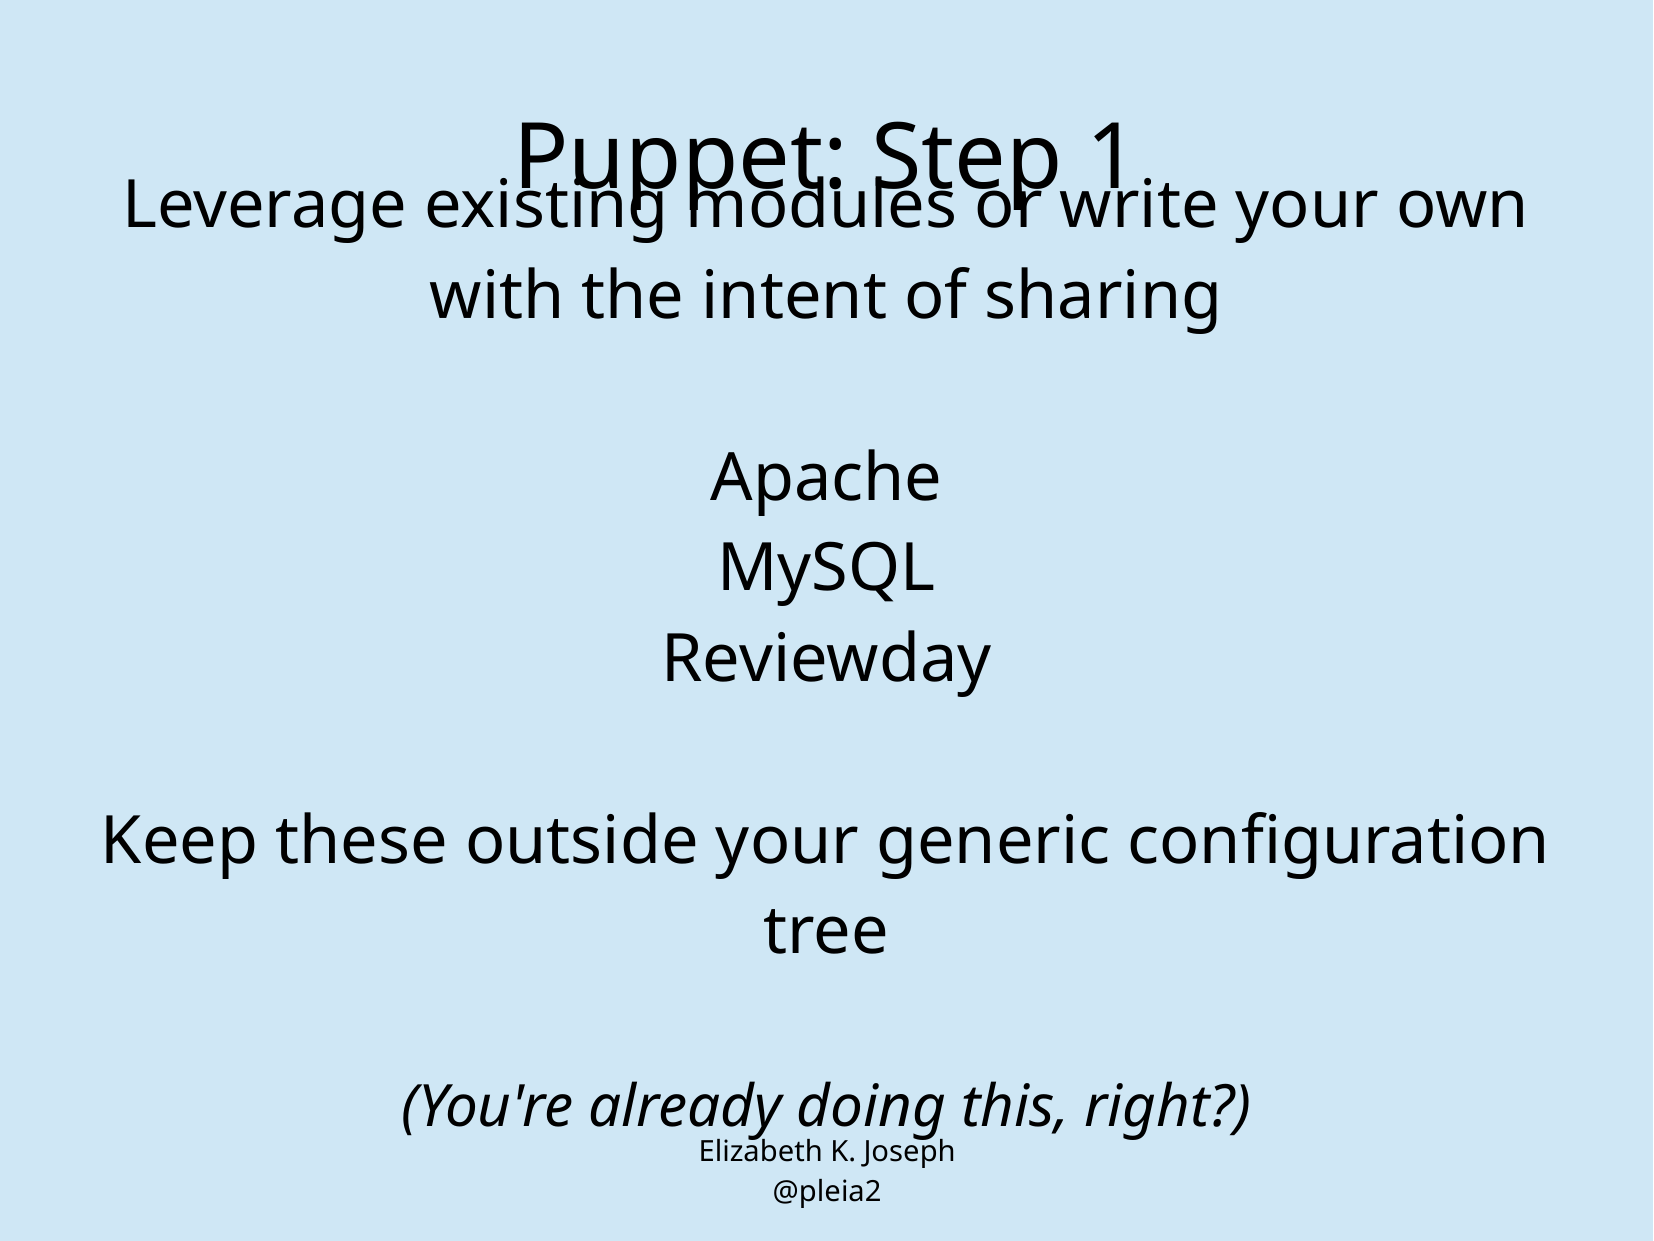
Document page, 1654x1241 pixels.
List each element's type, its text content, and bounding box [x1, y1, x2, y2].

subtitle Leverage existing modules or write your own with the intent of sharing Apache MySQL Reviewday Keep these outside your generic configuration tree (You're already doing this, right?) [82, 257, 1571, 1059]
title Puppet: Step 1 [82, 49, 1571, 257]
